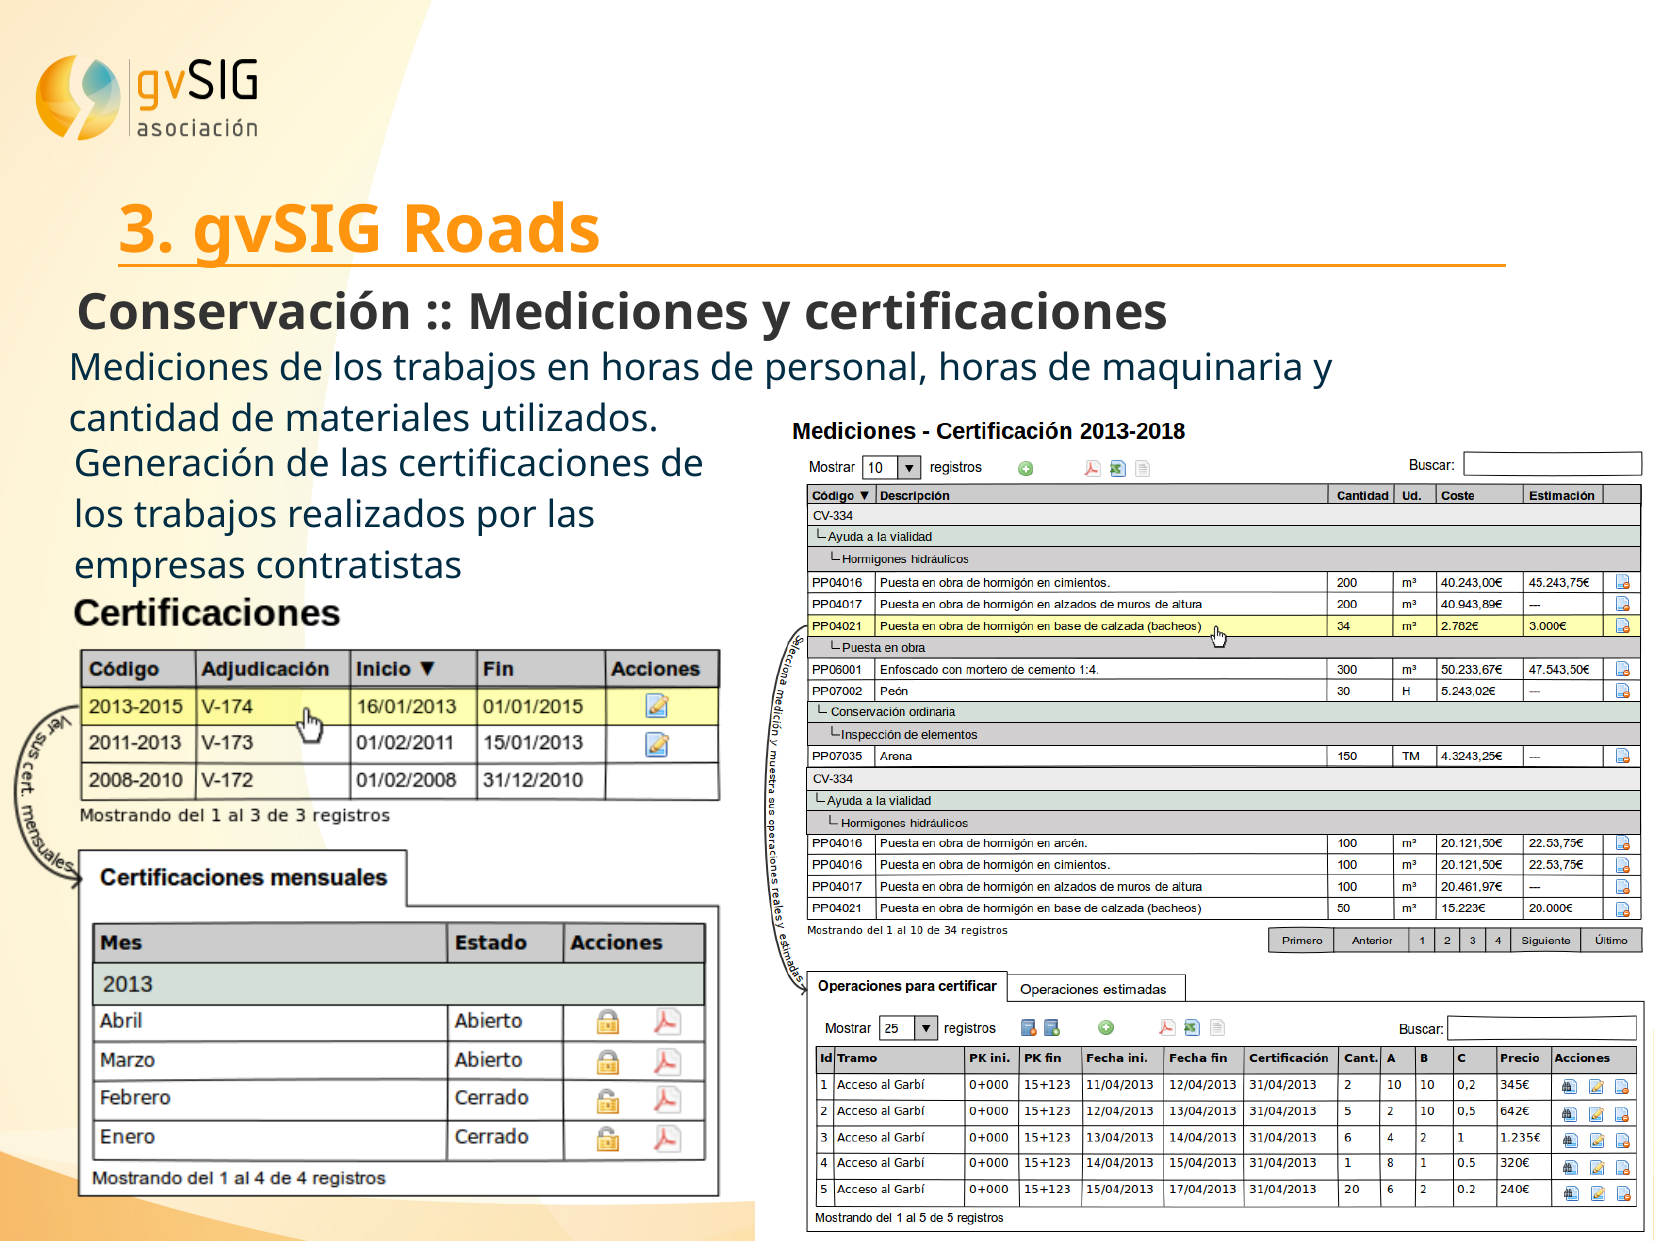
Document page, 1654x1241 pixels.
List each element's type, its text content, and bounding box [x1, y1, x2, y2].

title Conservación :: Mediciones y certificaciones [76, 206, 1565, 408]
text_box Mediciones de los trabajos en horas de personal, horas de maquinaria y cantidad de materiales utilizados. [53, 332, 1477, 576]
picture [0, 0, 1654, 1241]
title 3. gvSIG Roads [118, 177, 1607, 276]
text_box Generación de las certificaciones de los trabajos realizados por las empresas contratistas [59, 429, 768, 577]
